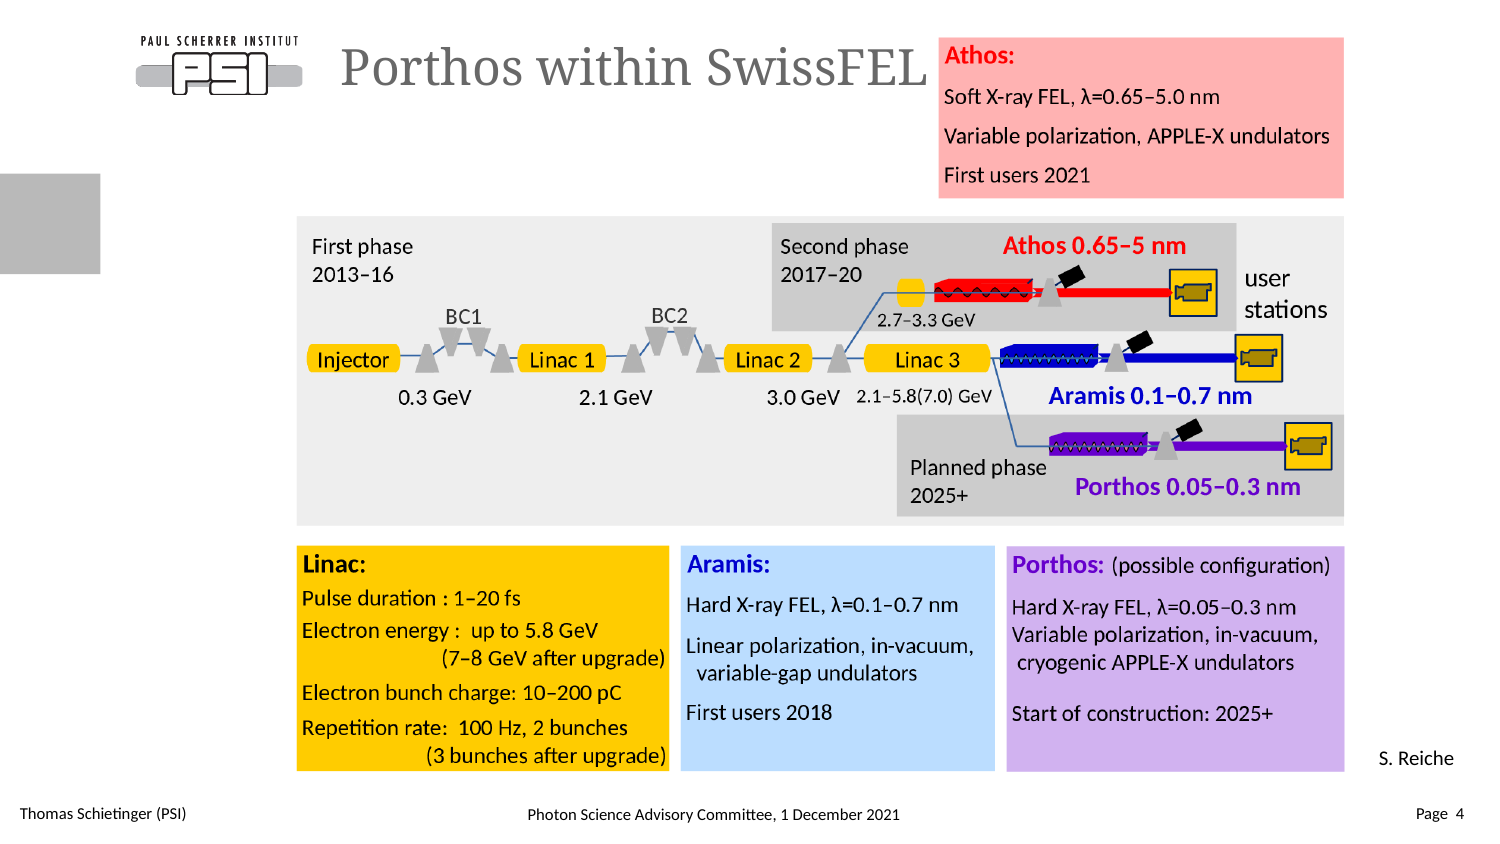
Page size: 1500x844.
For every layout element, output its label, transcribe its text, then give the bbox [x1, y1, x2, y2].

picture [135, 20, 1361, 789]
text_box [337, 21, 923, 128]
text_box S. Reiche [1363, 742, 1470, 779]
title Porthos within SwissFEL [340, 35, 1442, 98]
